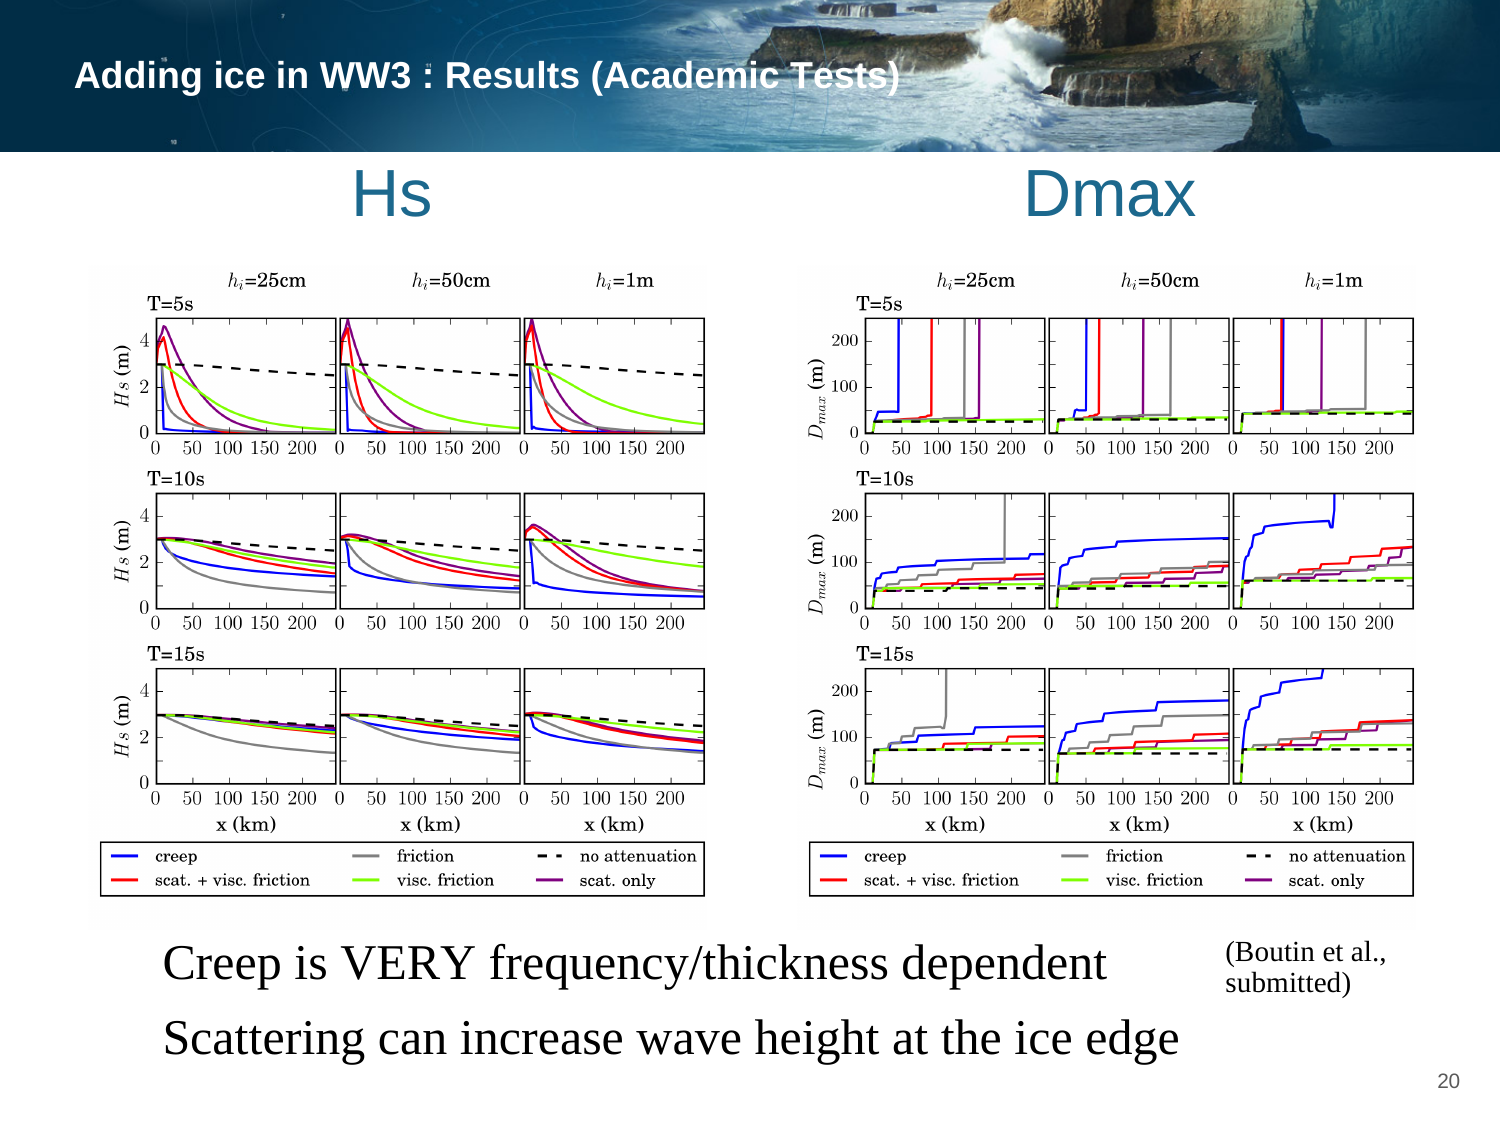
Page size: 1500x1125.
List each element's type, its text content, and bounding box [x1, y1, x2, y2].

text_box Scattering can increase wave height at the ice edge [147, 1003, 1359, 1079]
text_box (Boutin et al., submitted) [1210, 929, 1418, 1011]
title Hs Dmax [59, 102, 1500, 278]
text_box Creep is VERY frequency/thickness dependent [147, 929, 1210, 1003]
picture [88, 265, 707, 930]
title Adding ice in WW3 : Results (Academic Tests) [59, 29, 1093, 119]
picture [0, 0, 1500, 152]
picture [797, 265, 1416, 929]
